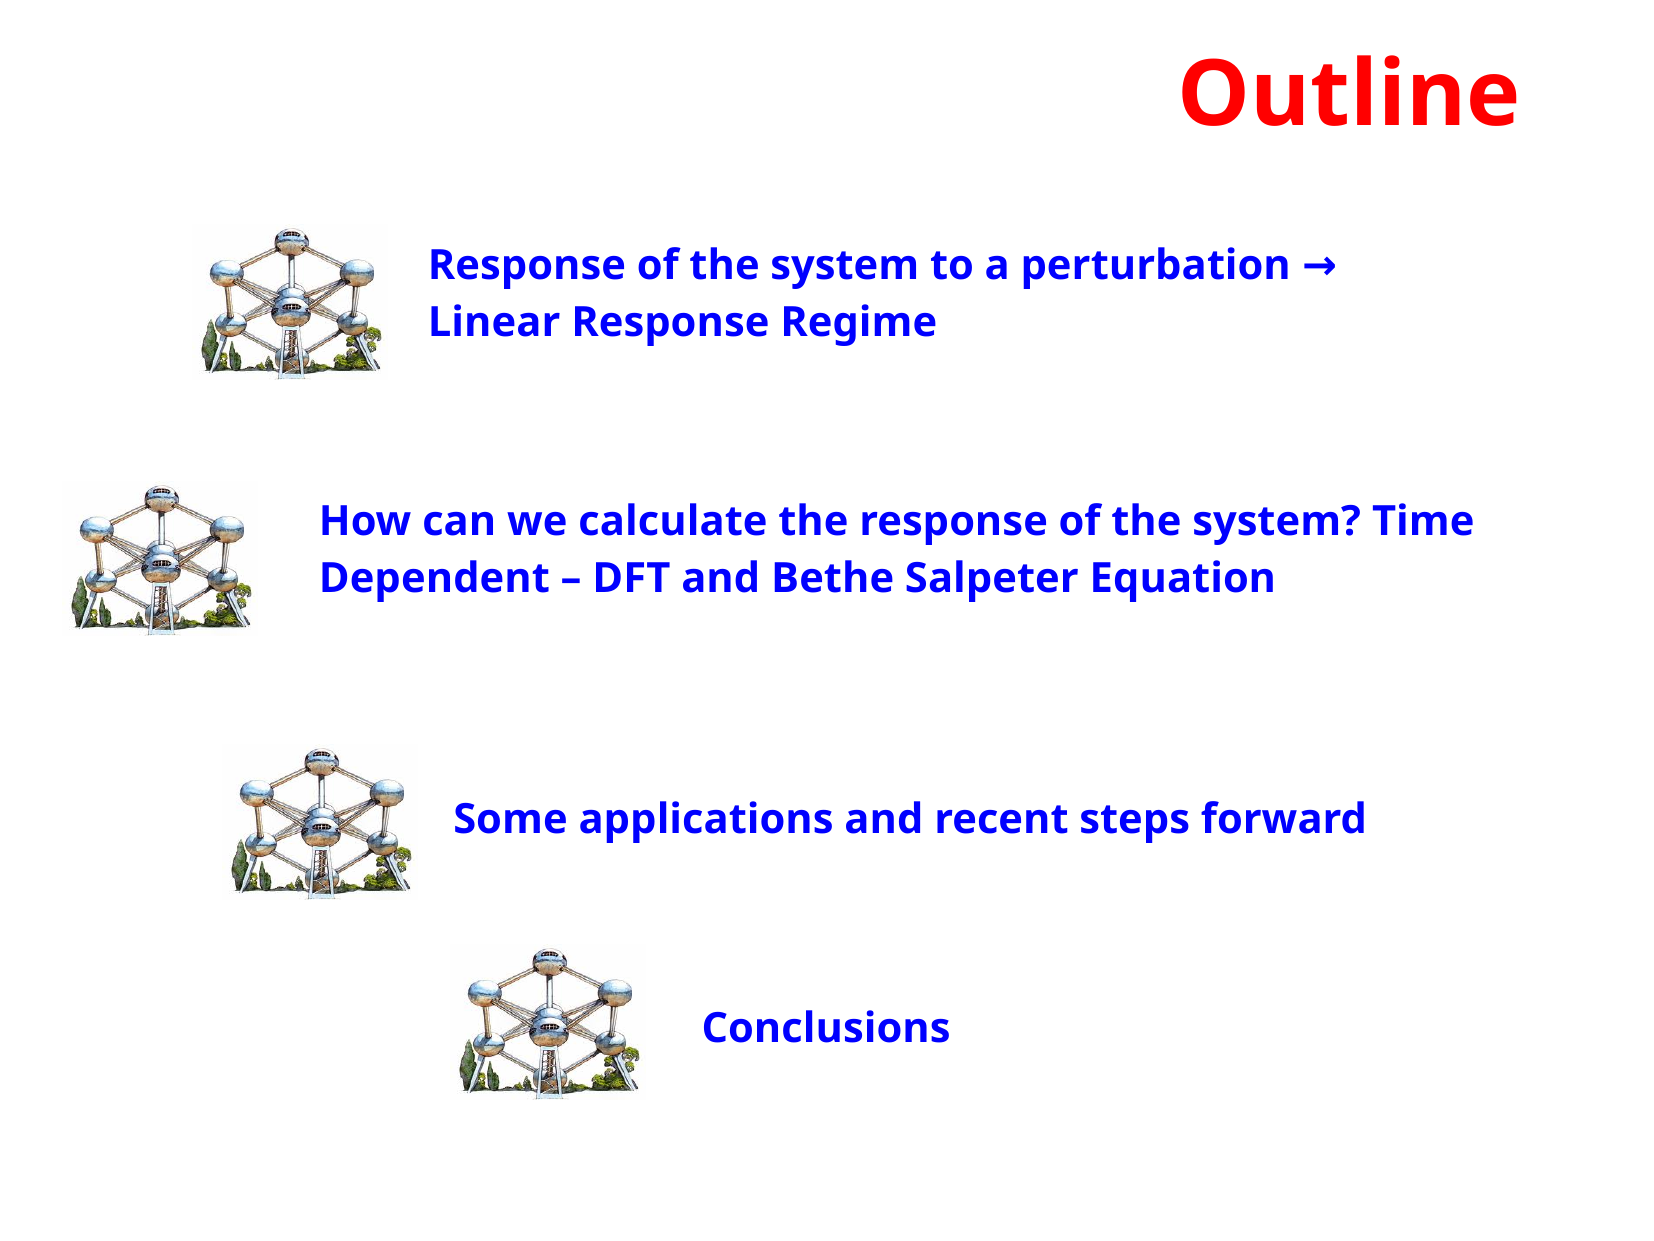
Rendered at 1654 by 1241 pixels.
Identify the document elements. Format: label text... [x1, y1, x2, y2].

text_box Conclusions [686, 990, 989, 1074]
picture [450, 944, 646, 1100]
picture [192, 224, 388, 380]
text_box How can we calculate the response of the system? Time Dependent – DFT and Bethe Salpeter Equation [304, 483, 1625, 704]
text_box Response of the system to a perturbation → Linear Response Regime [413, 227, 1597, 380]
picture [62, 481, 258, 636]
text_box Some applications and recent steps forward [438, 781, 1574, 865]
picture [222, 744, 418, 900]
text_box Outline [1162, 19, 1613, 186]
